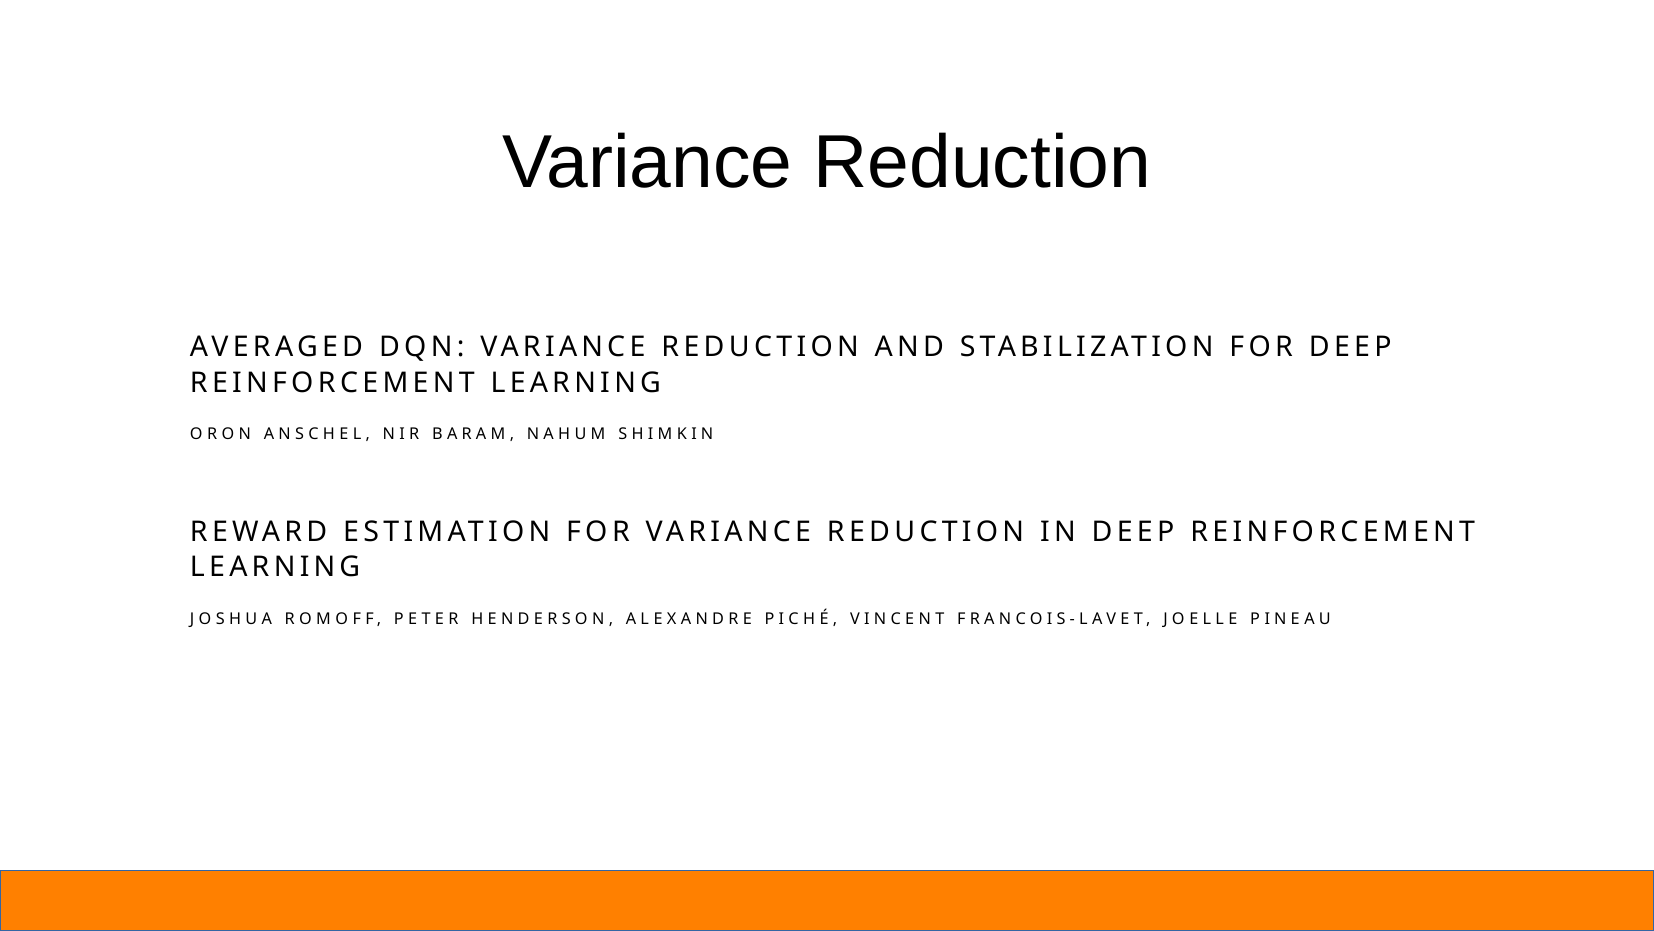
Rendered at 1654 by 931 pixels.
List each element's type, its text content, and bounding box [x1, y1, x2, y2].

text_box [0, 870, 1654, 931]
title Variance Reduction [82, 83, 1571, 239]
text_box Averaged dqn: Variance Reduction and stabilization for Deep Reinforcement Learning Oron anschel, nir baram, nahum shimkin Reward Estimation for variance reduction in deep reinforcement learning Joshua romoff, peter Henderson, alexandre piché, vincent francois-lavet, joelle pineau [175, 321, 1501, 637]
